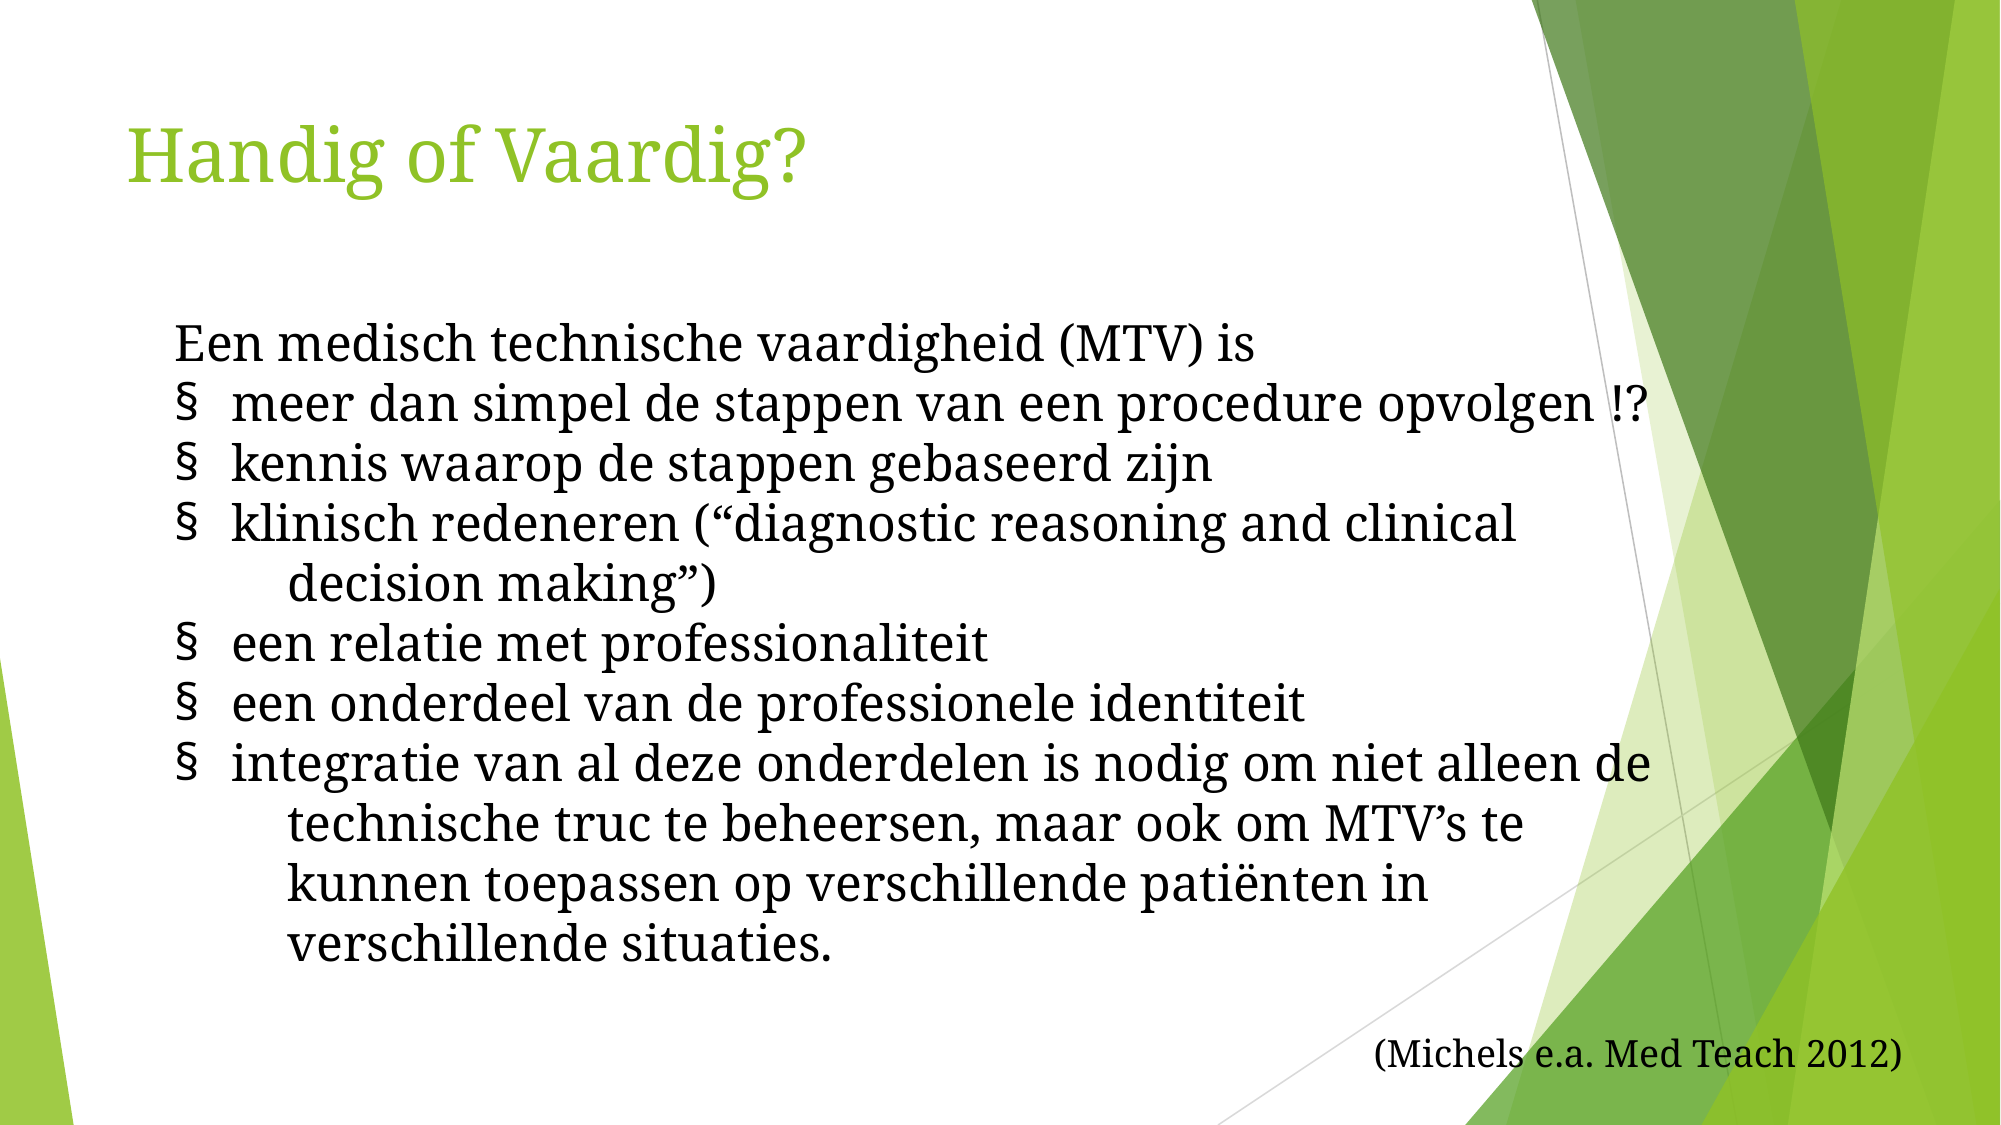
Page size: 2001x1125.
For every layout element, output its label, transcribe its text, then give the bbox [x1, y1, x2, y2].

text_box Een medisch technische vaardigheid (MTV) is meer dan simpel de stappen van een procedure opvolgen !? kennis waarop de stappen gebaseerd zijn klinisch redeneren (“diagnostic reasoning and clinical decision making”) een relatie met professionaliteit een onderdeel van de professionele identiteit integratie van al deze onderdelen is nodig om niet alleen de technische truc te beheersen, maar ook om MTV’s te kunnen toepassen op verschillende patiënten in verschillende situaties. [159, 303, 1671, 997]
text_box (Michels e.a. Med Teach 2012) [1348, 1022, 1971, 1084]
title Handig of Vaardig? [111, 99, 1522, 317]
